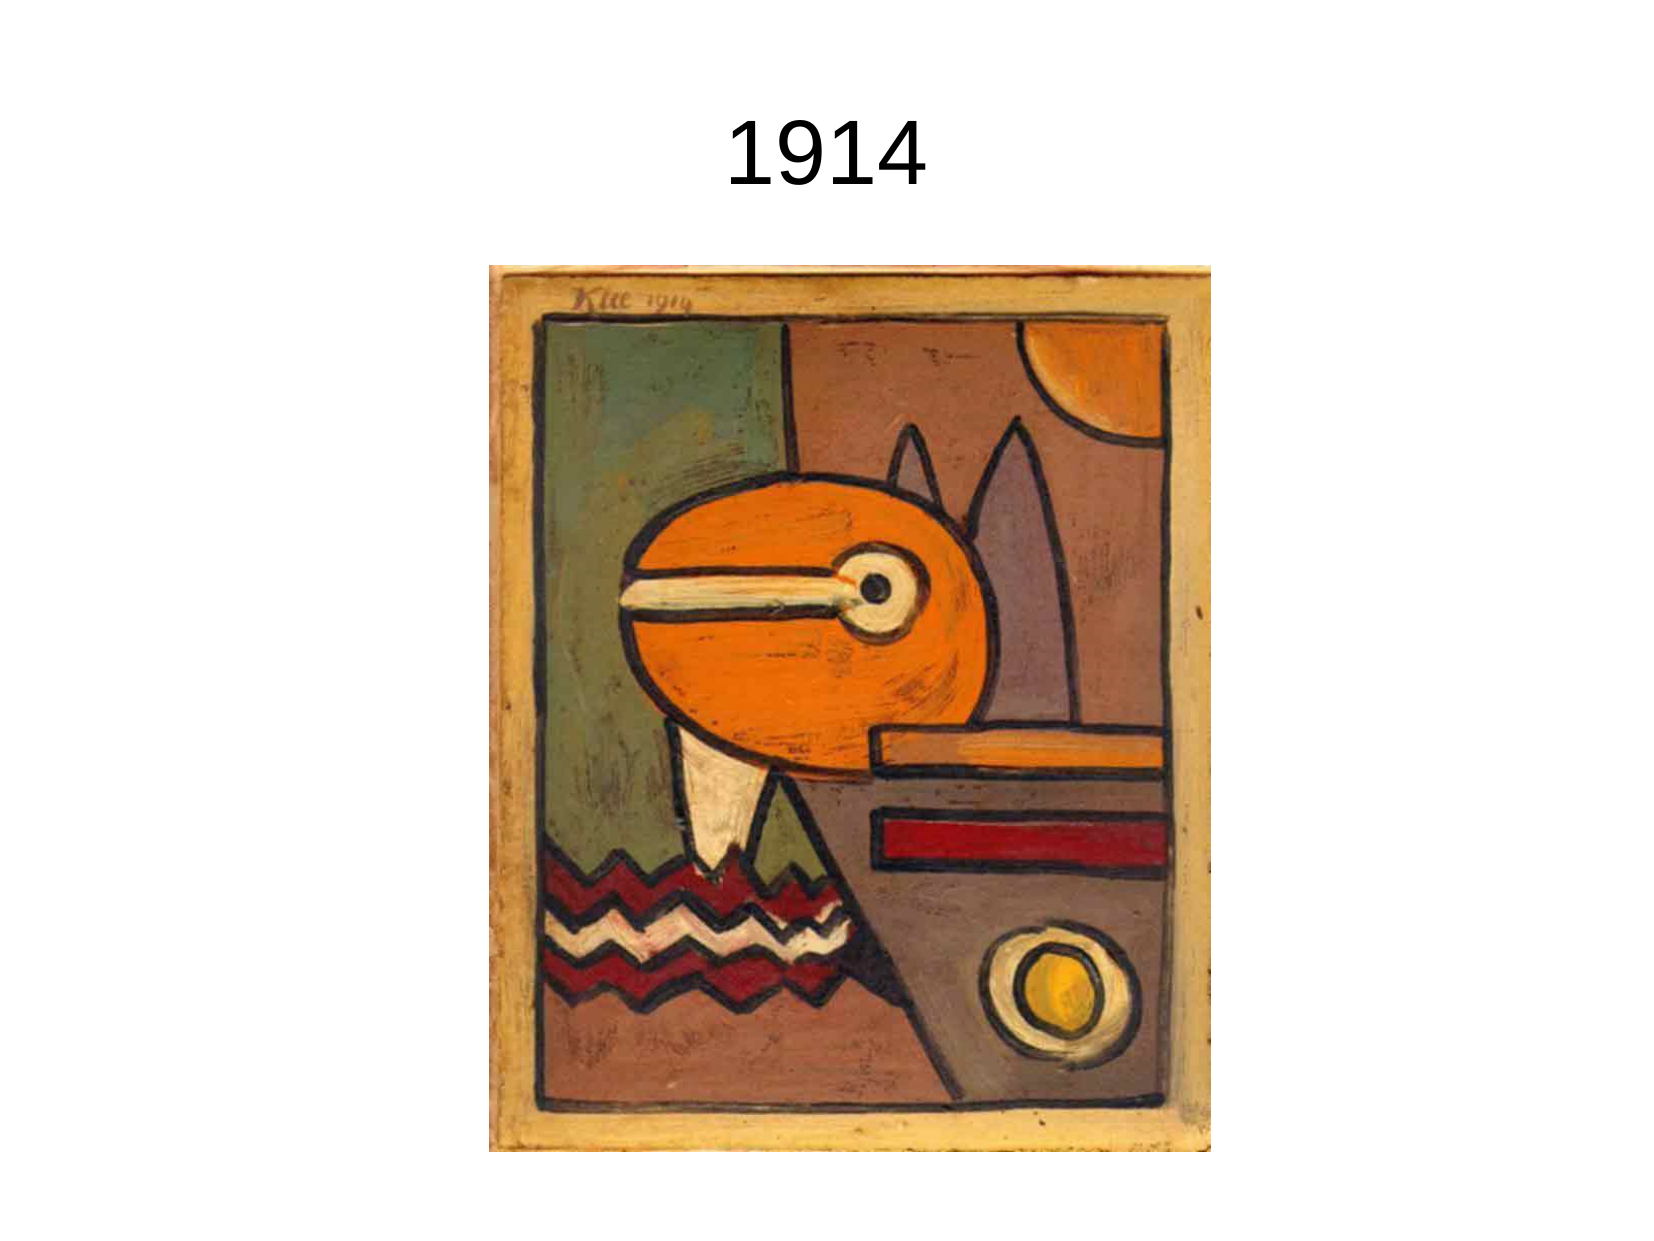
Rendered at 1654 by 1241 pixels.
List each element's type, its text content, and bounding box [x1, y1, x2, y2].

picture [489, 265, 1211, 1152]
title 1914 [82, 49, 1571, 257]
